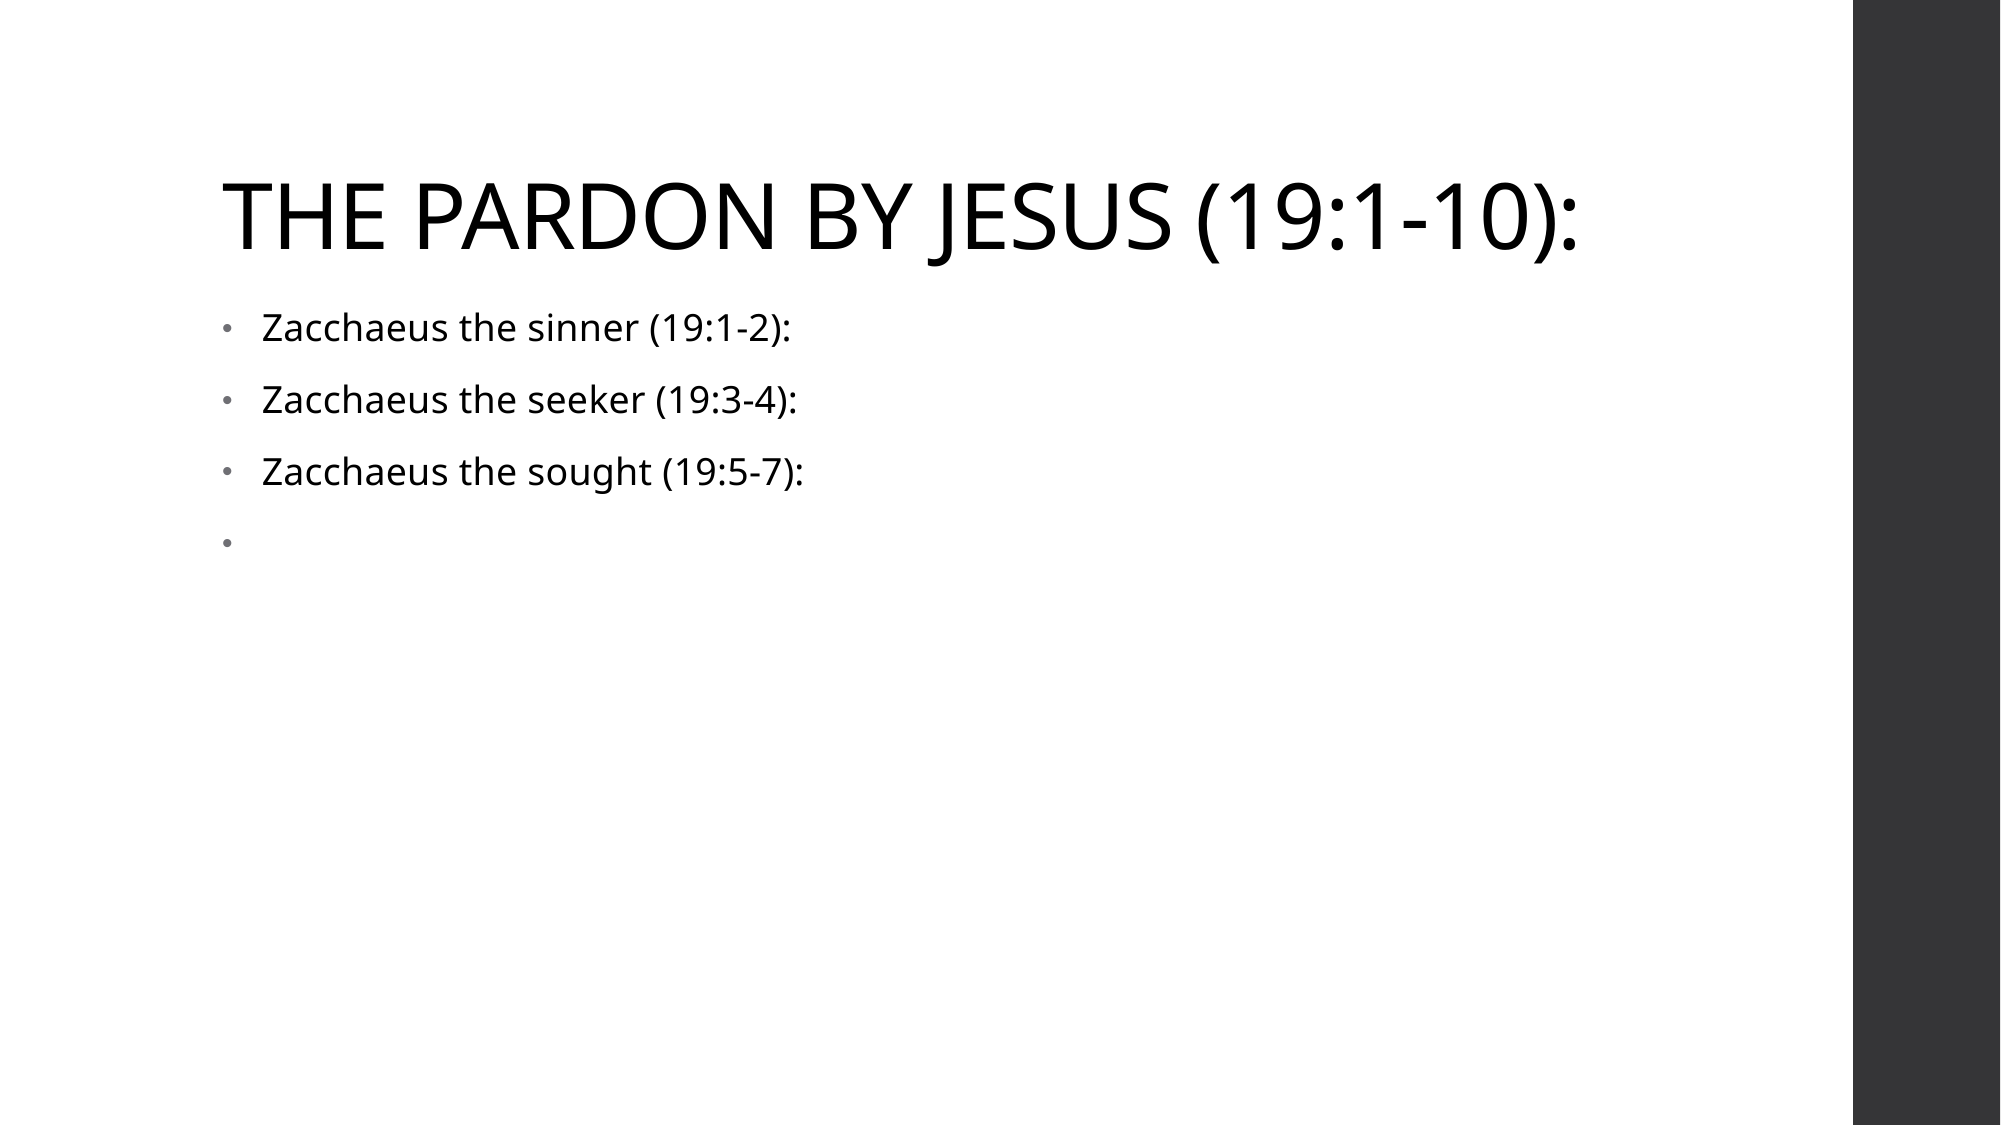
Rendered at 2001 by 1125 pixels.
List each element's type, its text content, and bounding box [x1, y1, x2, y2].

title THE PARDON BY JESUS (19:1-10): [206, 60, 1797, 278]
list Zacchaeus the sinner (19:1-2): Zacchaeus the seeker (19:3-4): Zacchaeus the sought (19:5-7): [206, 299, 1617, 1014]
